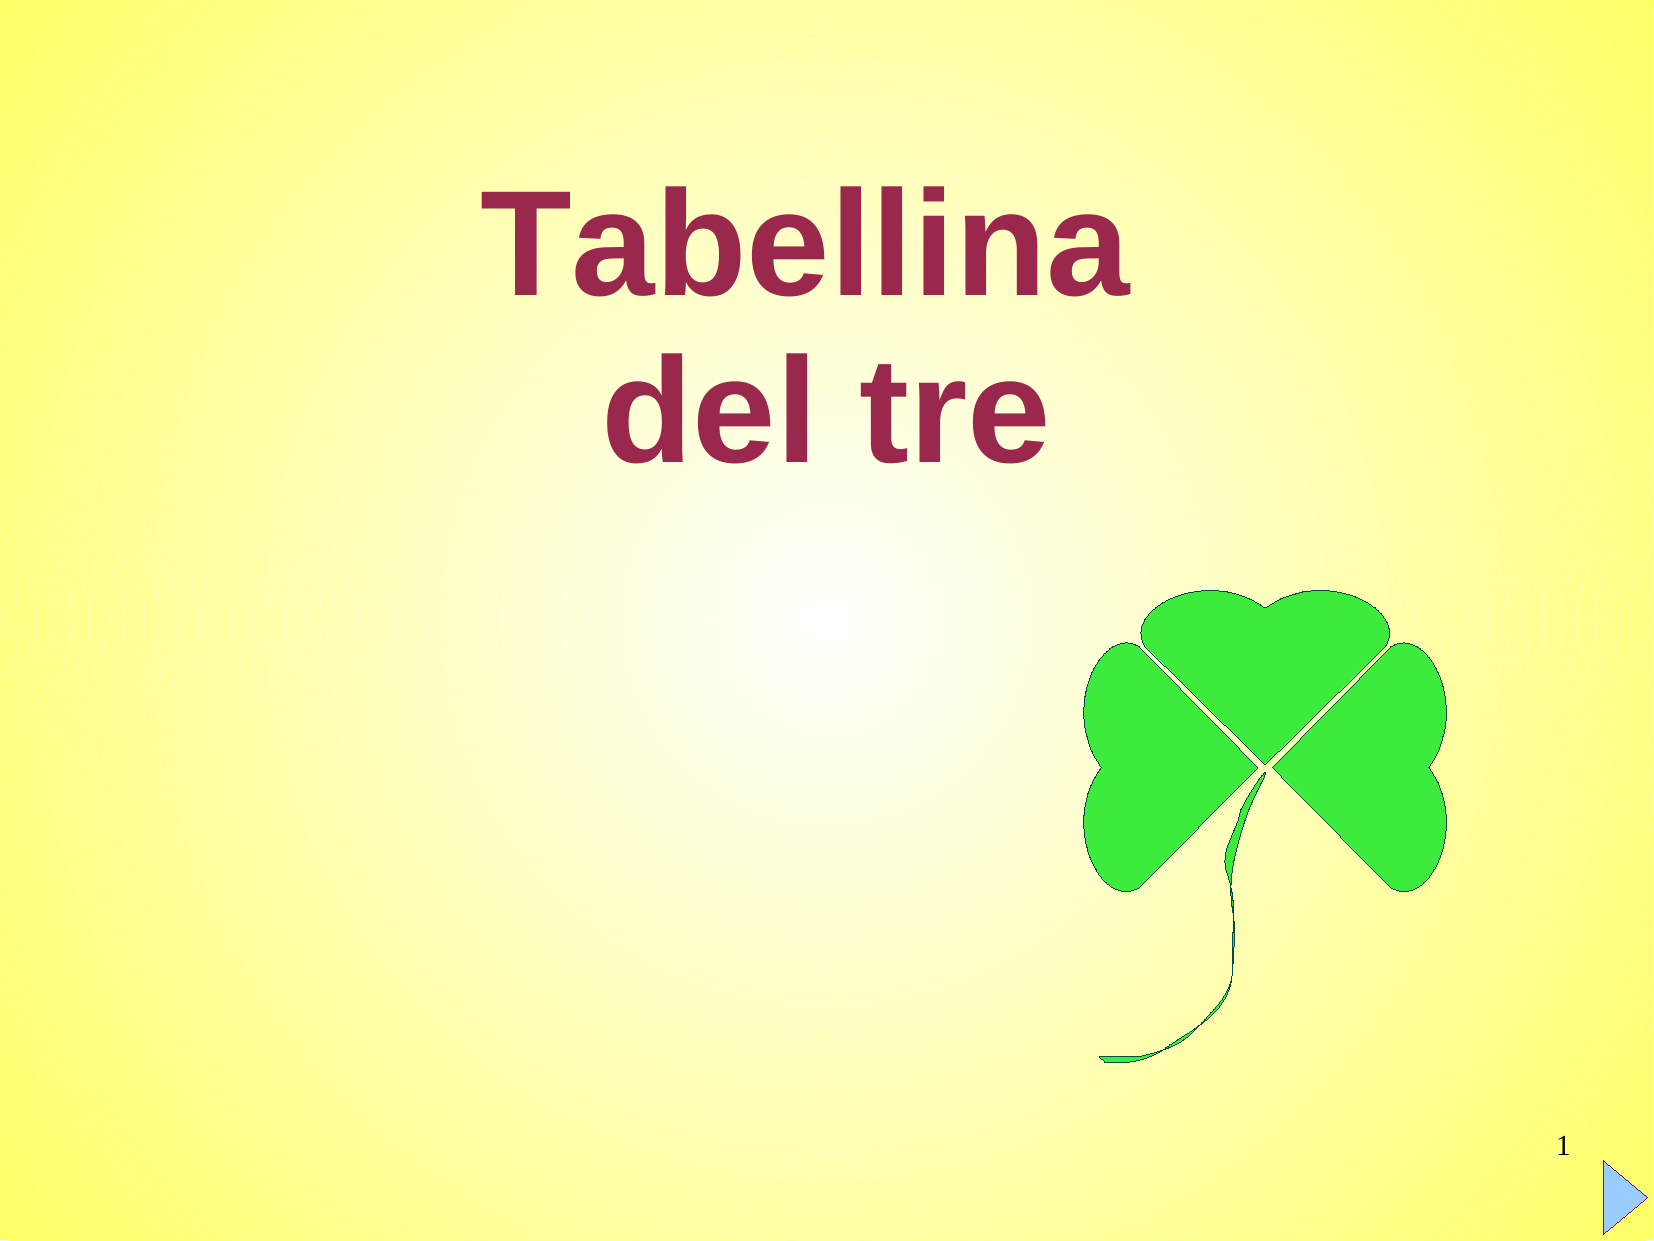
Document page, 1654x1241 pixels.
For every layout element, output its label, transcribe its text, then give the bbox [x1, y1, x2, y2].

text_box [1603, 1160, 1648, 1235]
text_box [1140, 590, 1390, 765]
text_box Tabellina del tre [236, 152, 1418, 502]
text_box [1272, 642, 1447, 892]
text_box [1099, 772, 1266, 1063]
text_box [1083, 642, 1258, 892]
